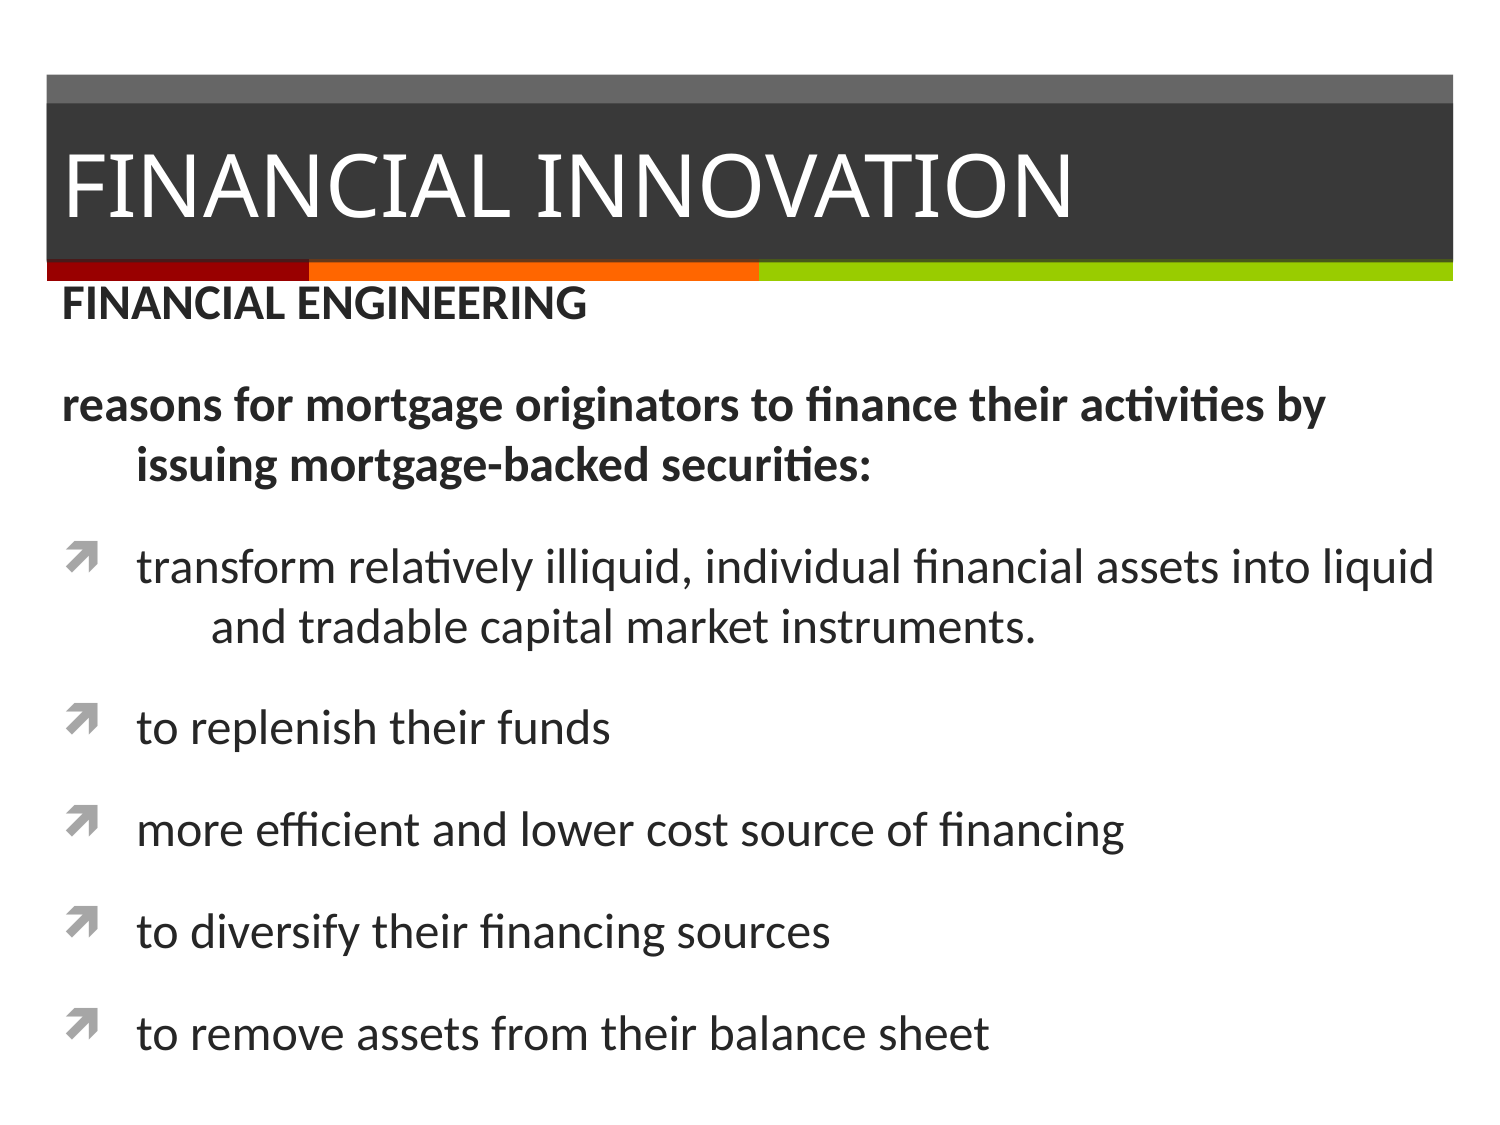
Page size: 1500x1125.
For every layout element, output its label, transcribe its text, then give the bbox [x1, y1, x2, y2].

text_box FINANCIAL INNOVATION [46, 103, 1454, 262]
text_box FINANCIAL ENGINEERING reasons for mortgage originators to finance their activities by issuing mortgage-backed securities: transform relatively illiquid, individual financial assets into liquid and tradable capital market instruments. to replenish their funds more efficient and lower cost source of financing to diversify their financing sources to remove assets from their balance sheet [46, 262, 1454, 1068]
